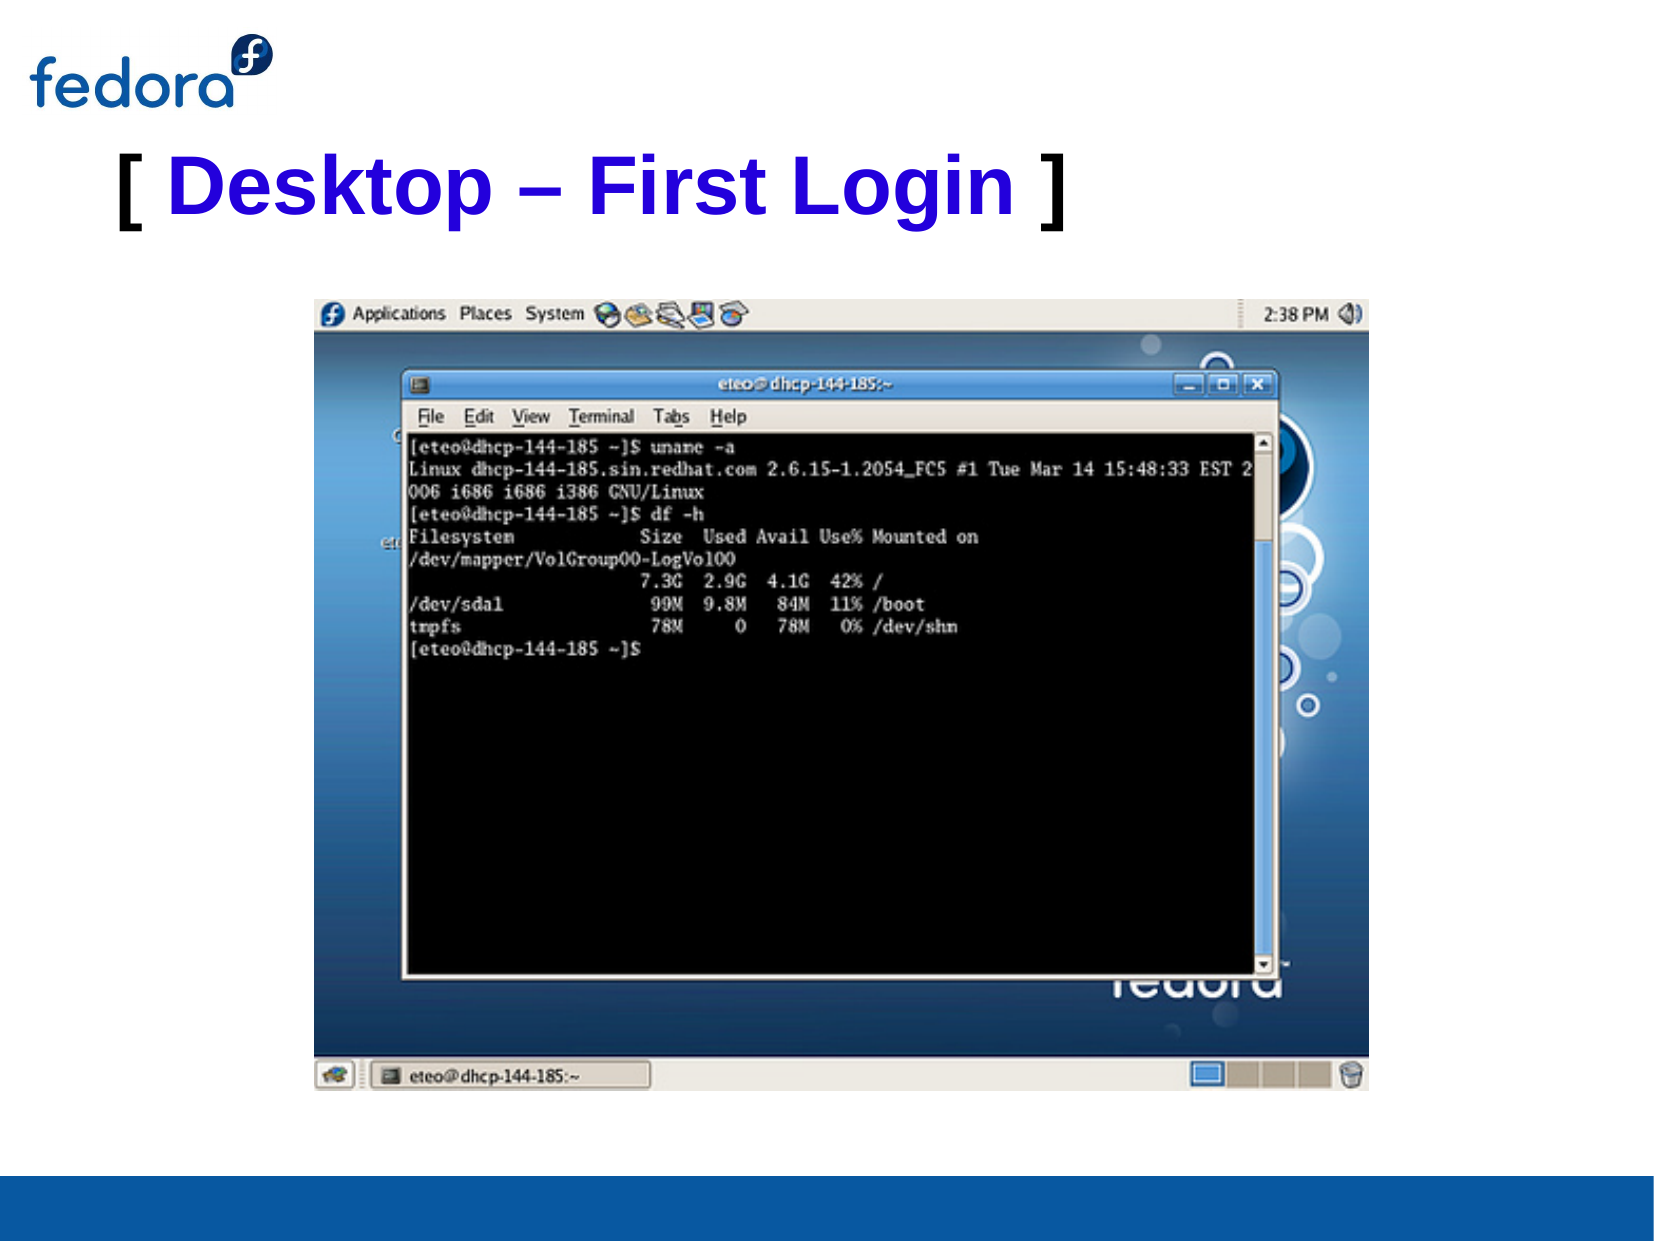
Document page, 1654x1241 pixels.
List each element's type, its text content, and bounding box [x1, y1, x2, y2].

picture [314, 299, 1369, 1091]
picture [0, 1176, 1654, 1241]
title [ Desktop – First Login ] [115, 130, 1521, 241]
picture [22, 27, 277, 115]
